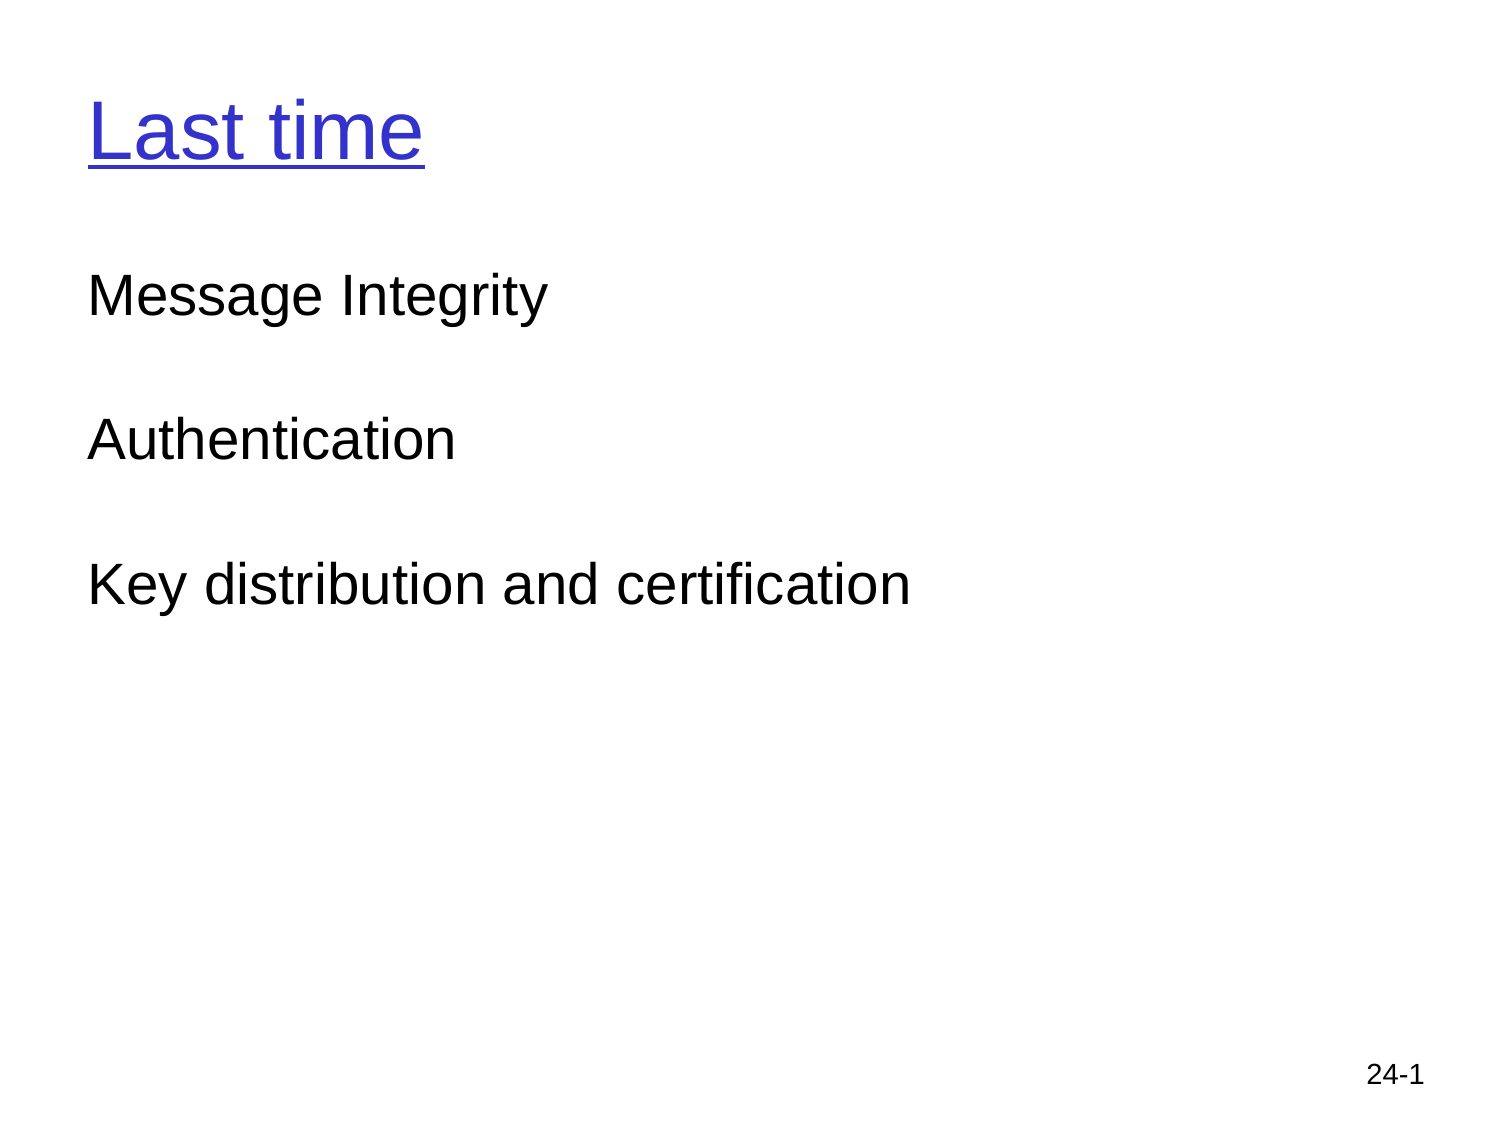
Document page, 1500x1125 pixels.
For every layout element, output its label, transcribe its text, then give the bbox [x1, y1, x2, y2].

list Message Integrity Authentication Key distribution and certification [87, 262, 1363, 1026]
title Last time [87, 23, 1363, 239]
